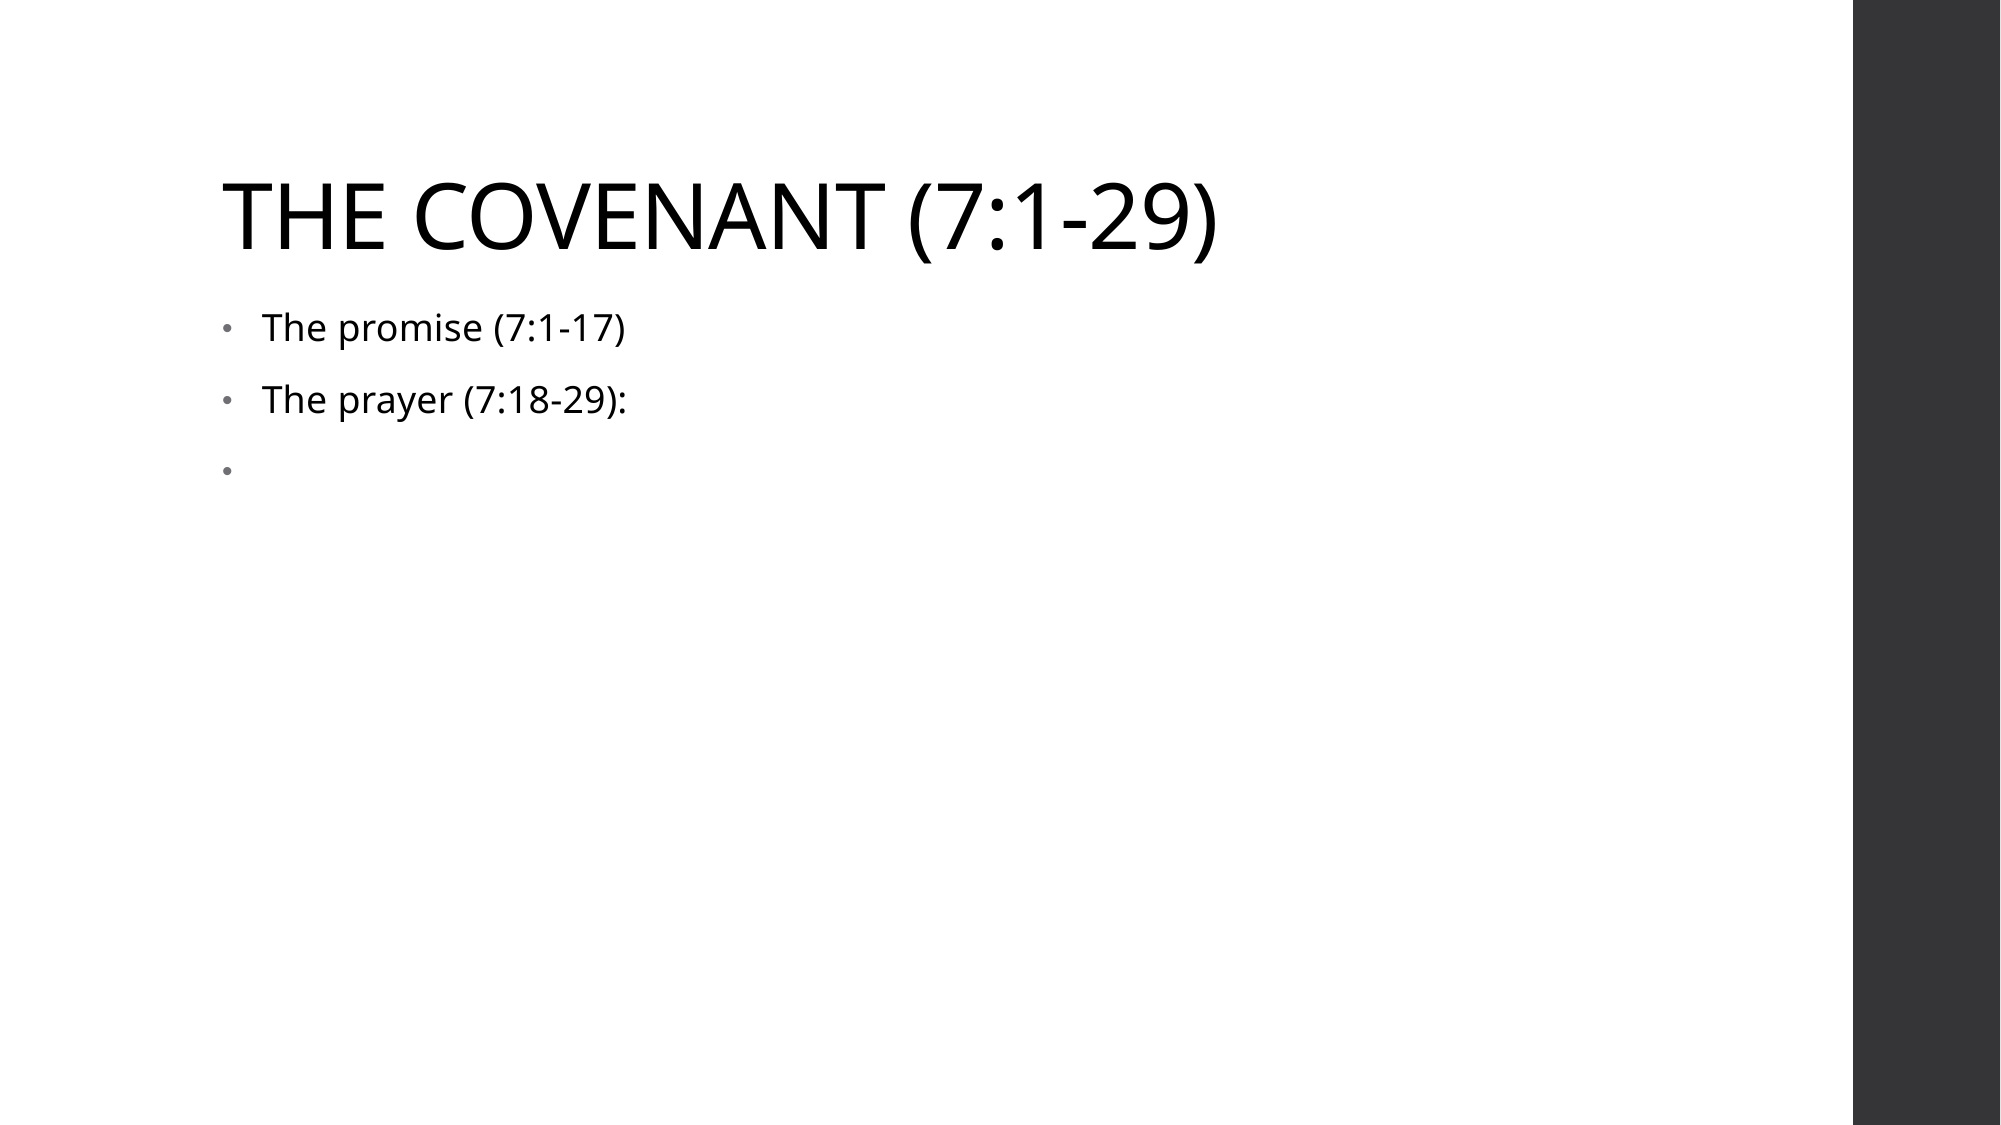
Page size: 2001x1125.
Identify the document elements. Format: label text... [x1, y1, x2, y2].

list The promise (7:1-17) The prayer (7:18-29): [206, 299, 1617, 1014]
title THE COVENANT (7:1-29) [206, 60, 1797, 278]
